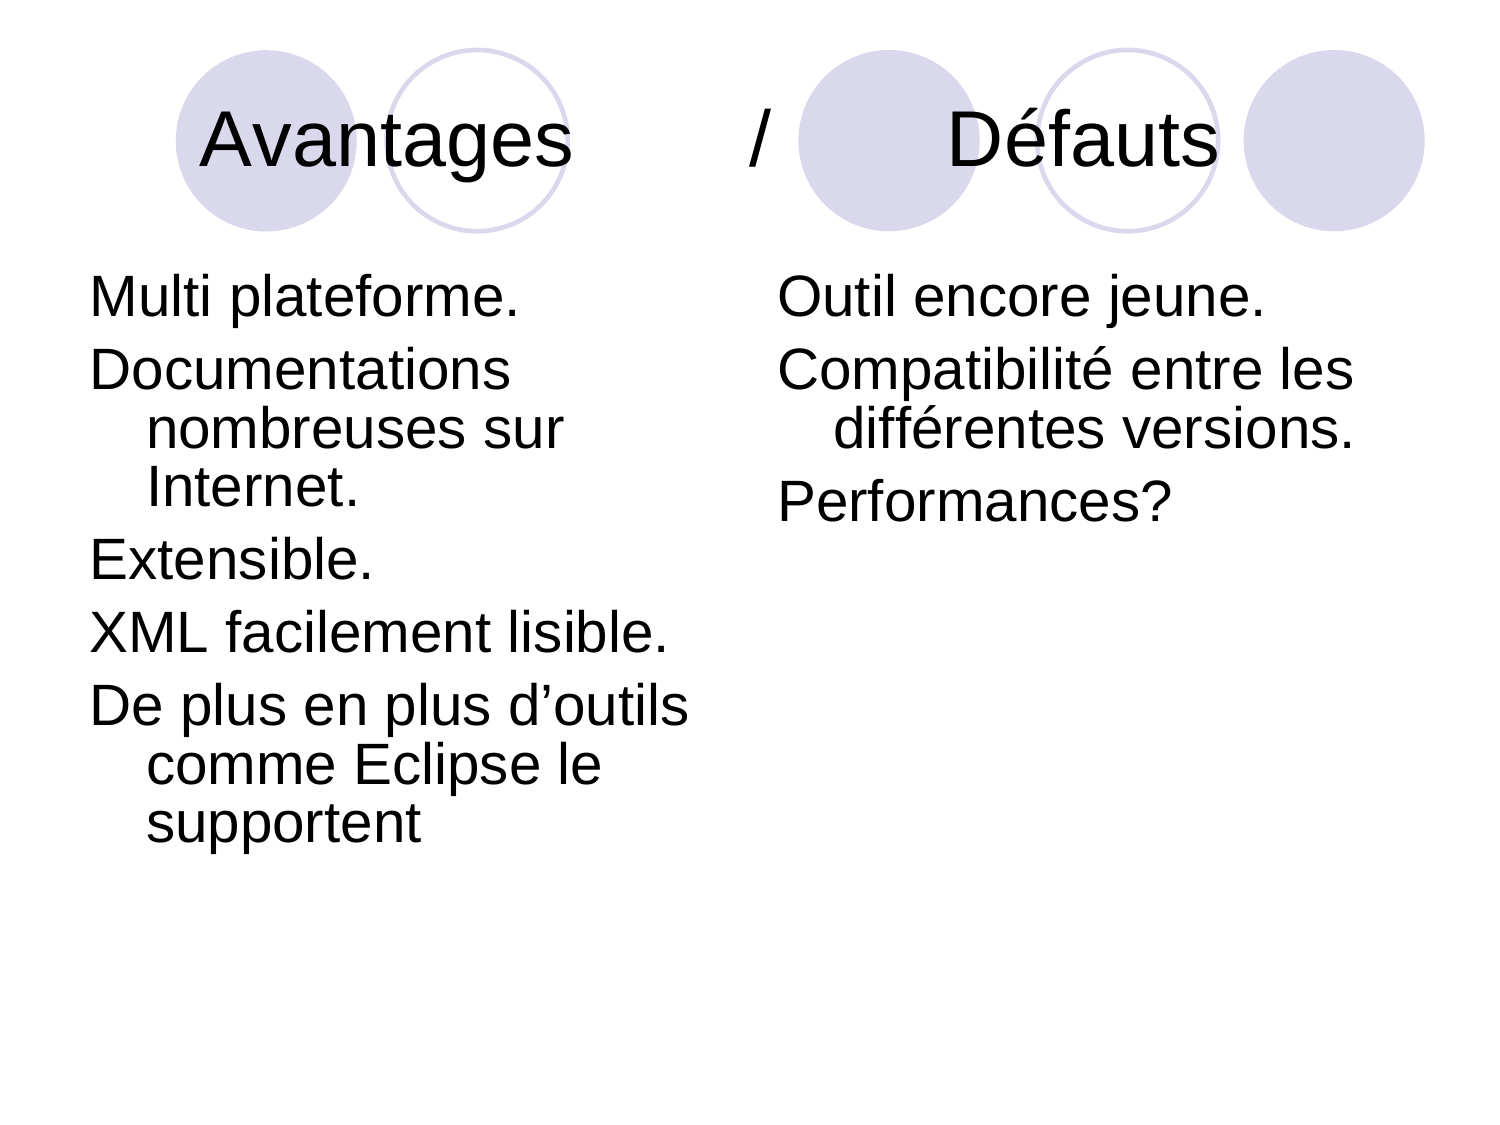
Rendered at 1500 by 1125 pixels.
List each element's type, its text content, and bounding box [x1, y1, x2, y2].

title Avantages / Défauts [75, 45, 1426, 233]
list Outil encore jeune. Compatibilité entre les différentes versions. Performances? [762, 262, 1426, 1006]
list Multi plateforme. Documentations nombreuses sur Internet. Extensible. XML facilement lisible. De plus en plus d’outils comme Eclipse le supportent [75, 262, 738, 1123]
